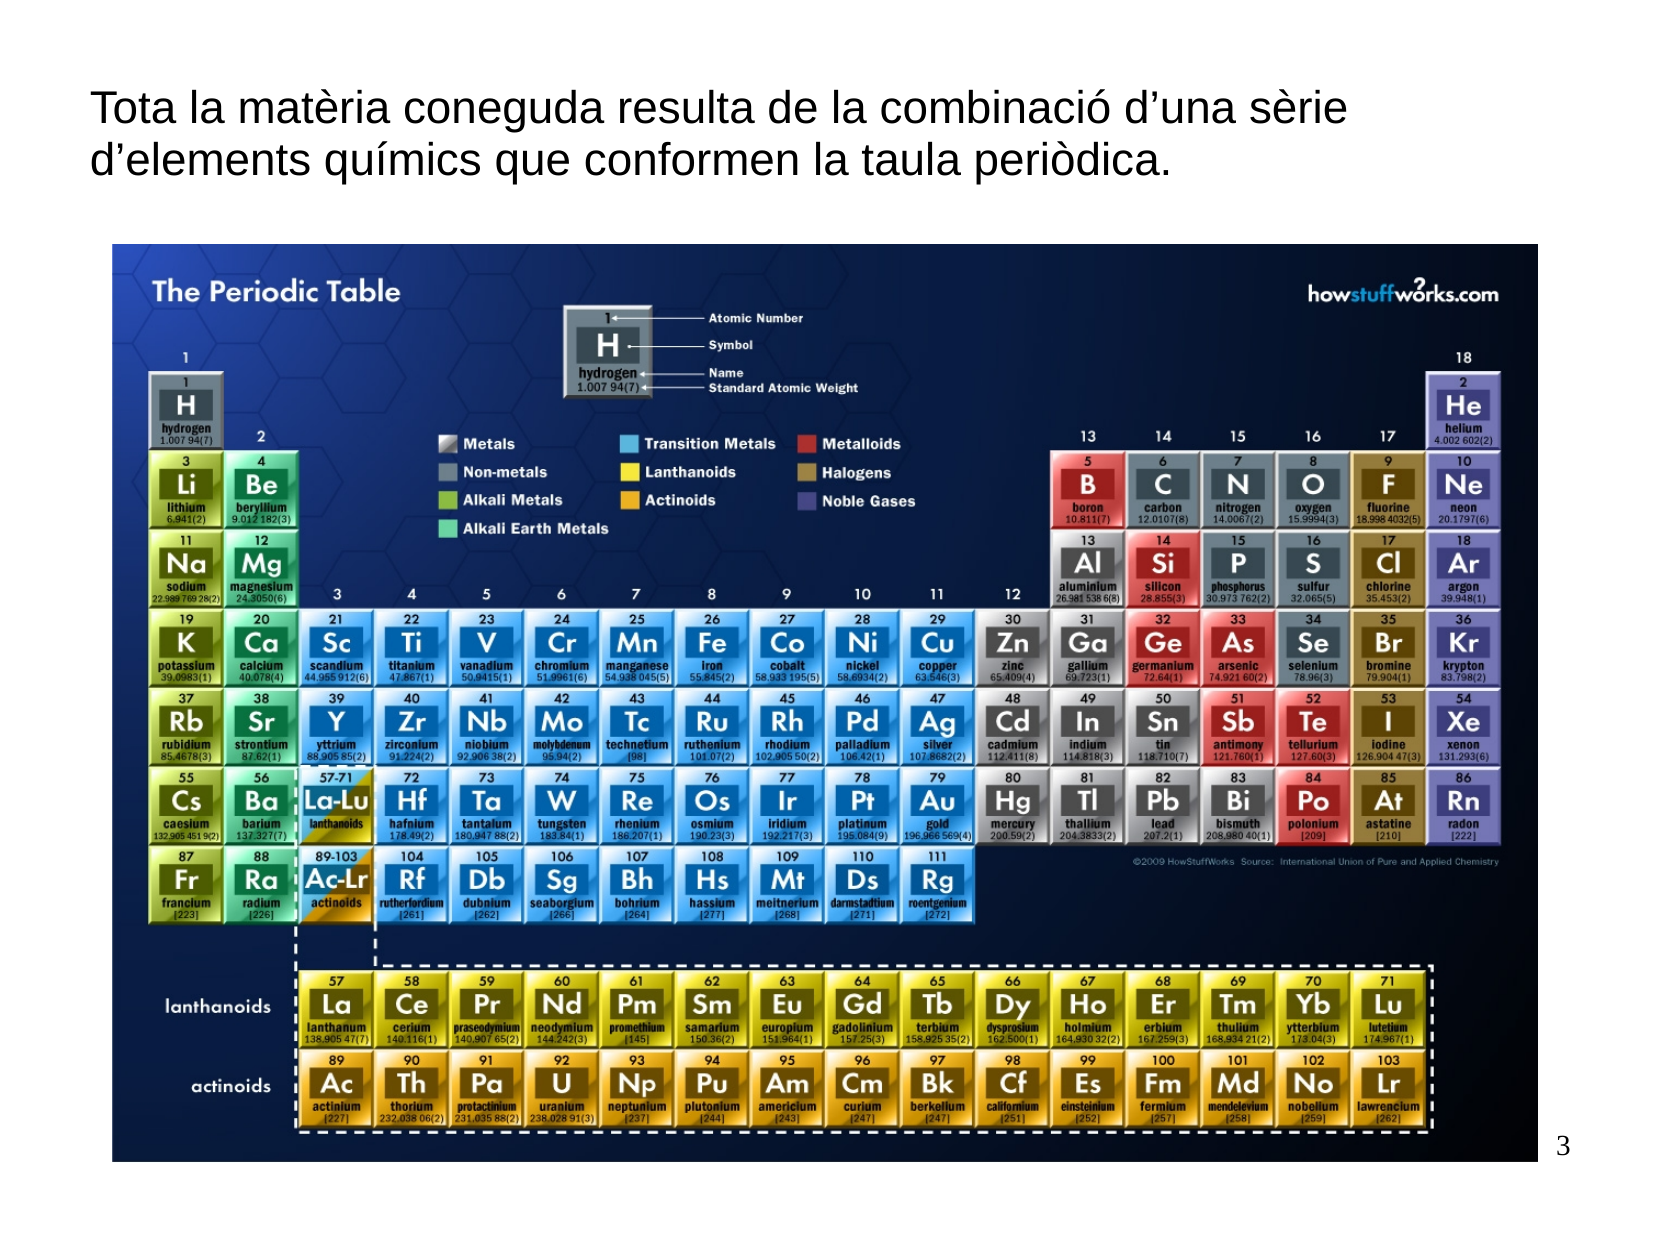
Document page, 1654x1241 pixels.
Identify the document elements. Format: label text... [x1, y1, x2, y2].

picture [112, 244, 1538, 1163]
text_box Tota la matèria coneguda resulta de la combinació d’una sèrie d’elements químics que conformen la taula periòdica. [75, 75, 1576, 226]
